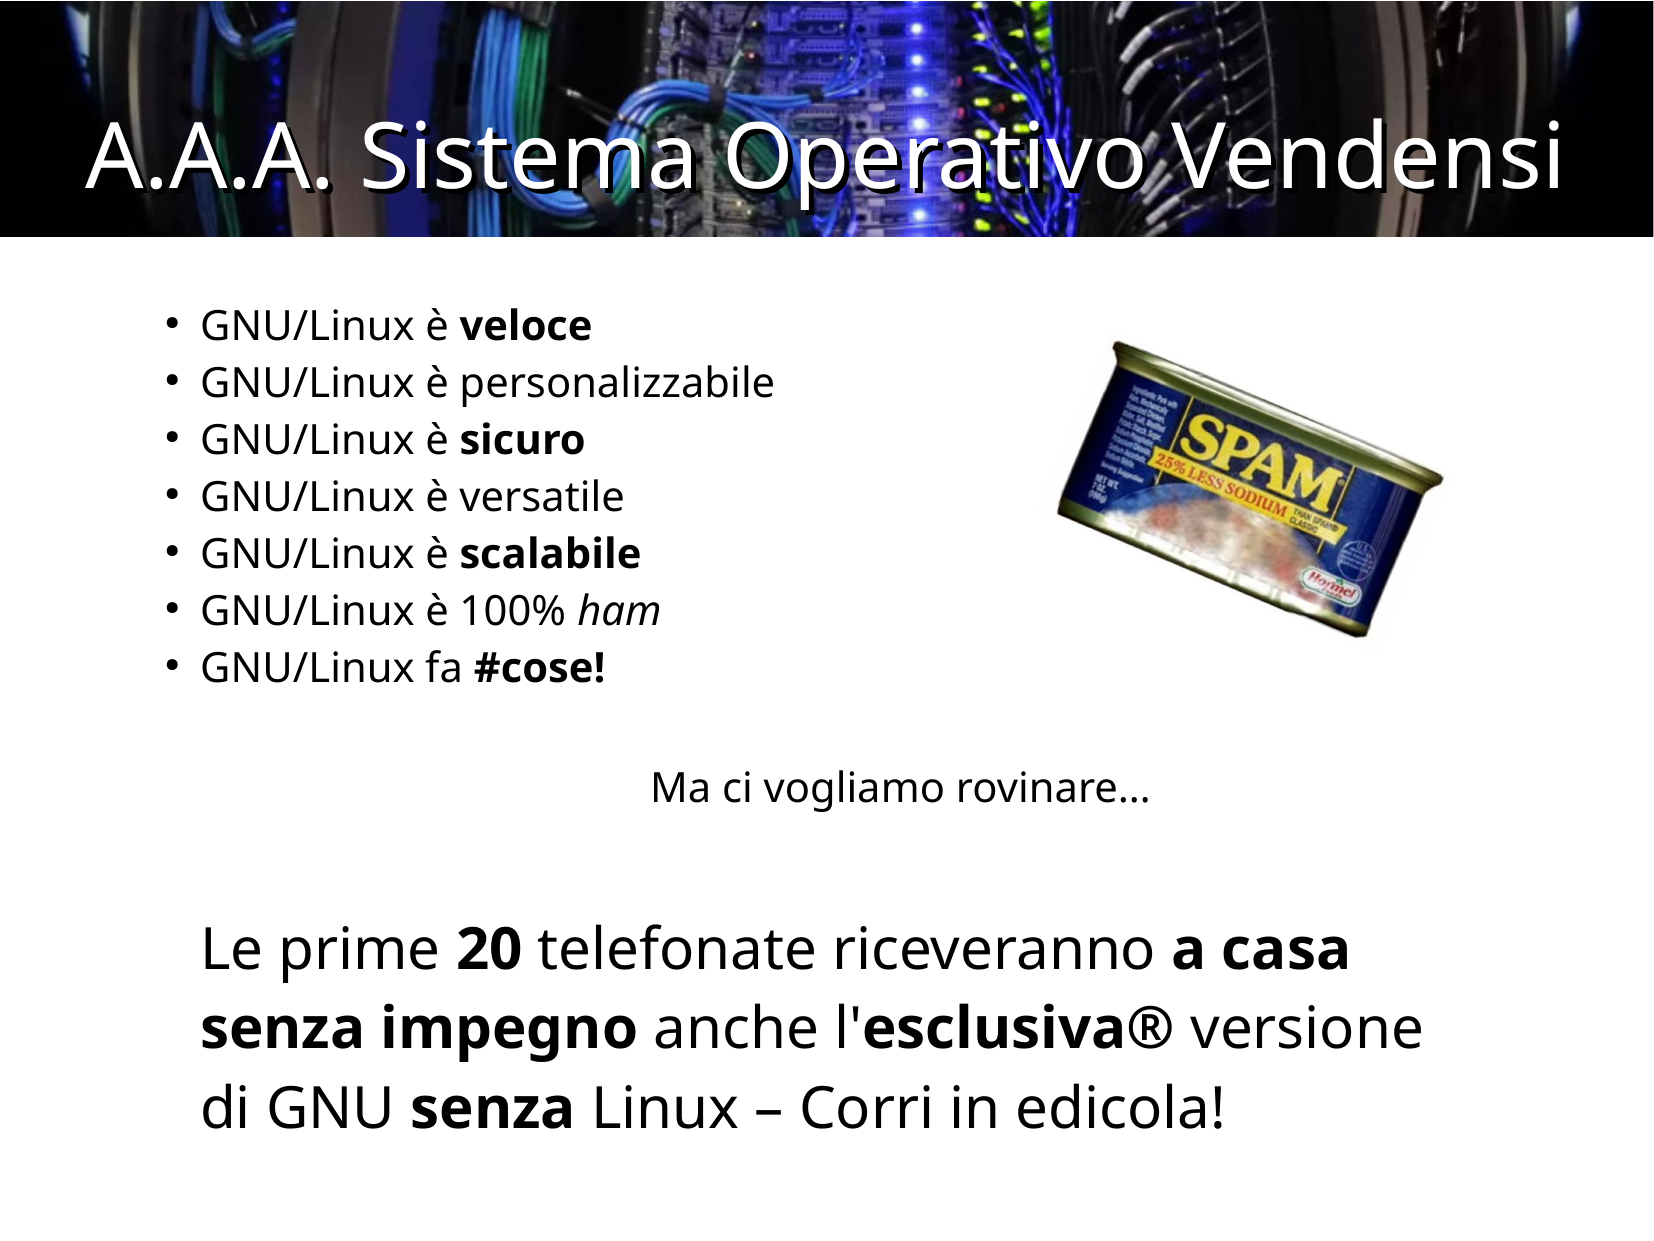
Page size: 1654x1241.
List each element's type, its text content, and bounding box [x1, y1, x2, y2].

picture [1035, 330, 1453, 655]
text_box Le prime 20 telefonate riceveranno a casa senza impegno anche l'esclusiva® versione di GNU senza Linux – Corri in edicola! [150, 900, 1501, 1186]
text_box Ma ci vogliamo rovinare… [600, 750, 1201, 862]
title A.A.A. Sistema Operativo Vendensi [82, 45, 1571, 261]
text_box GNU/Linux è veloce GNU/Linux è personalizzabile GNU/Linux è sicuro GNU/Linux è versatile GNU/Linux è scalabile GNU/Linux è 100% ham GNU/Linux fa #cose! [150, 300, 826, 691]
picture [0, 1, 1654, 237]
